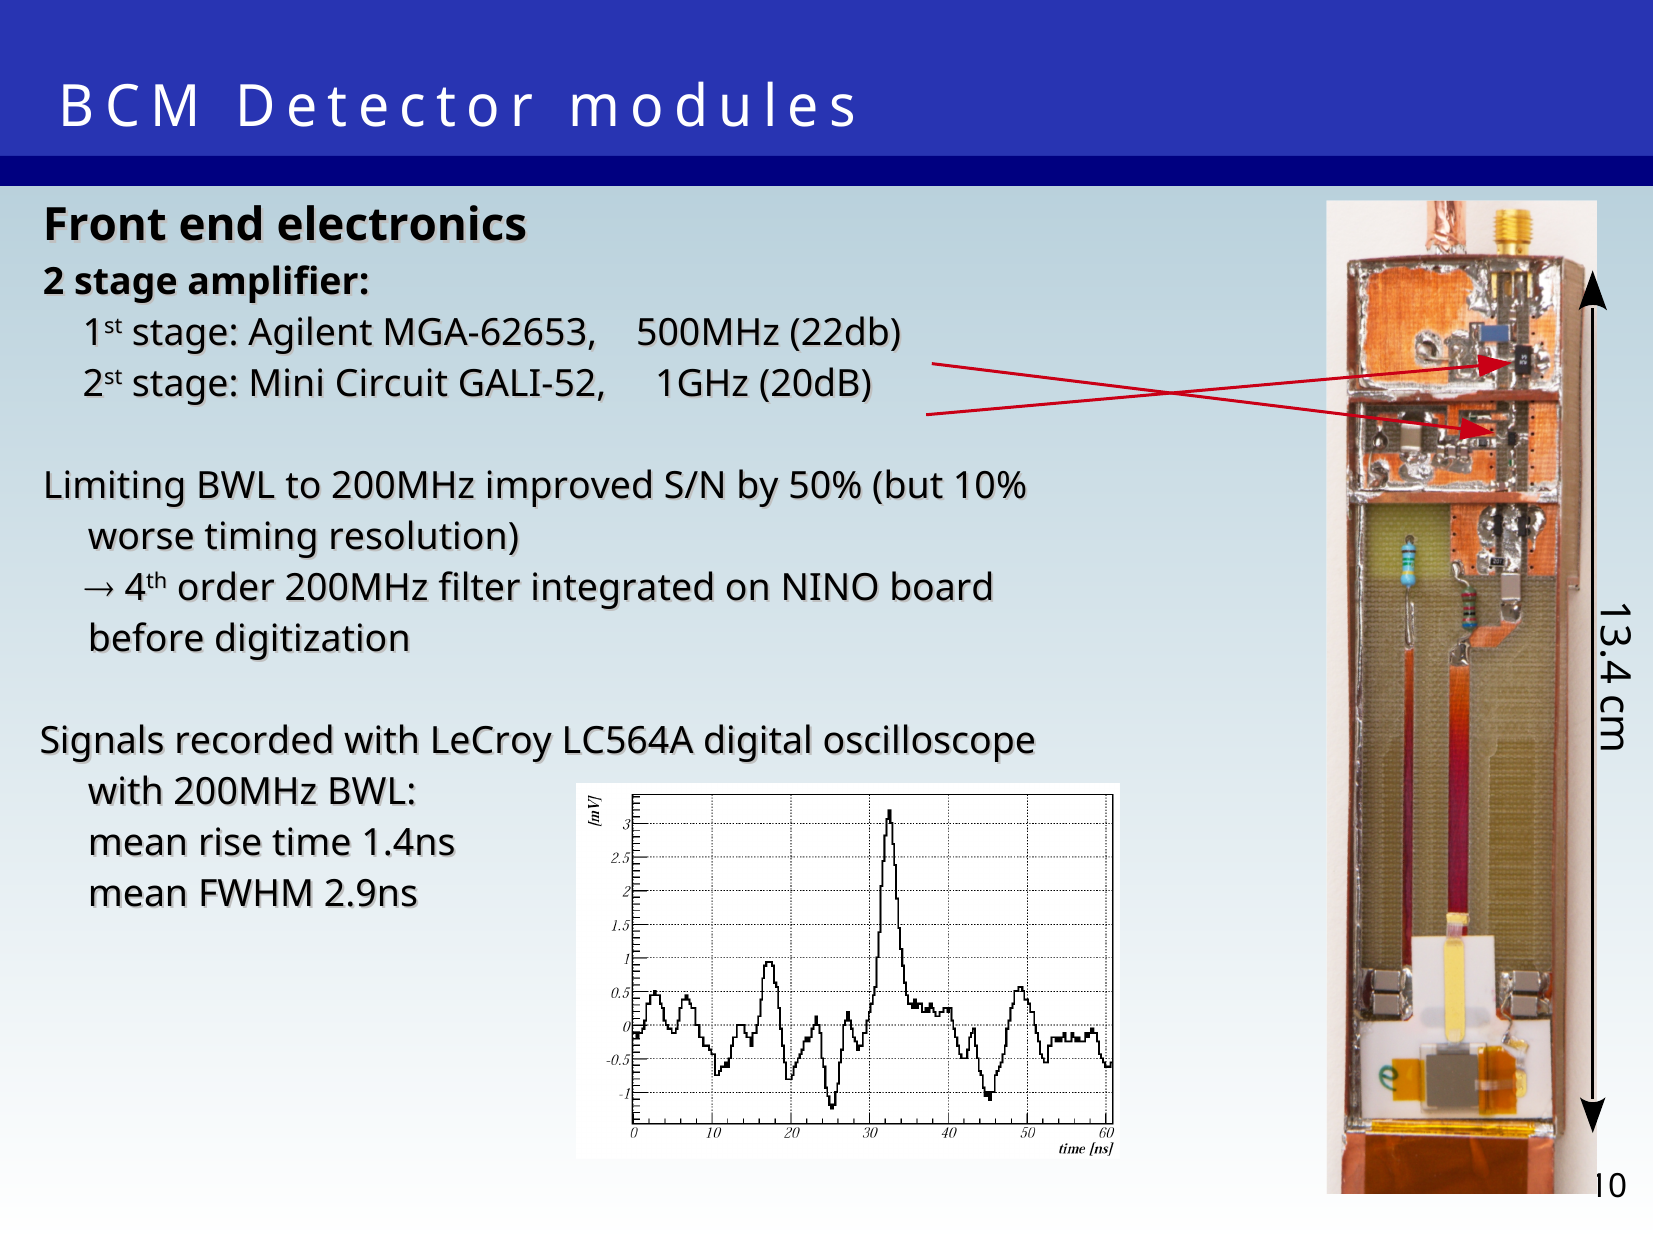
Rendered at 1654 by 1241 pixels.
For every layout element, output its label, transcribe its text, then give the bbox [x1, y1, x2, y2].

title BCM Detector modules [58, 29, 1613, 178]
picture [576, 783, 1120, 1159]
picture [1326, 200, 1597, 1194]
text_box Front end electronics 2 stage amplifier: 1st stage: Agilent MGA-62653, 500MHz (22db) 2st stage: Mini Circuit GALI-52, 1GHz (20dB) Limiting BWL to 200MHz improved S/N by 50% (but 10% worse timing resolution)  4th order 200MHz filter integrated on NINO board before digitization Signals recorded with LeCroy LC564A digital oscilloscope with 200MHz BWL: mean rise time 1.4ns mean FWHM 2.9ns [39, 218, 1110, 987]
text_box 13.4 cm [1587, 586, 1653, 763]
